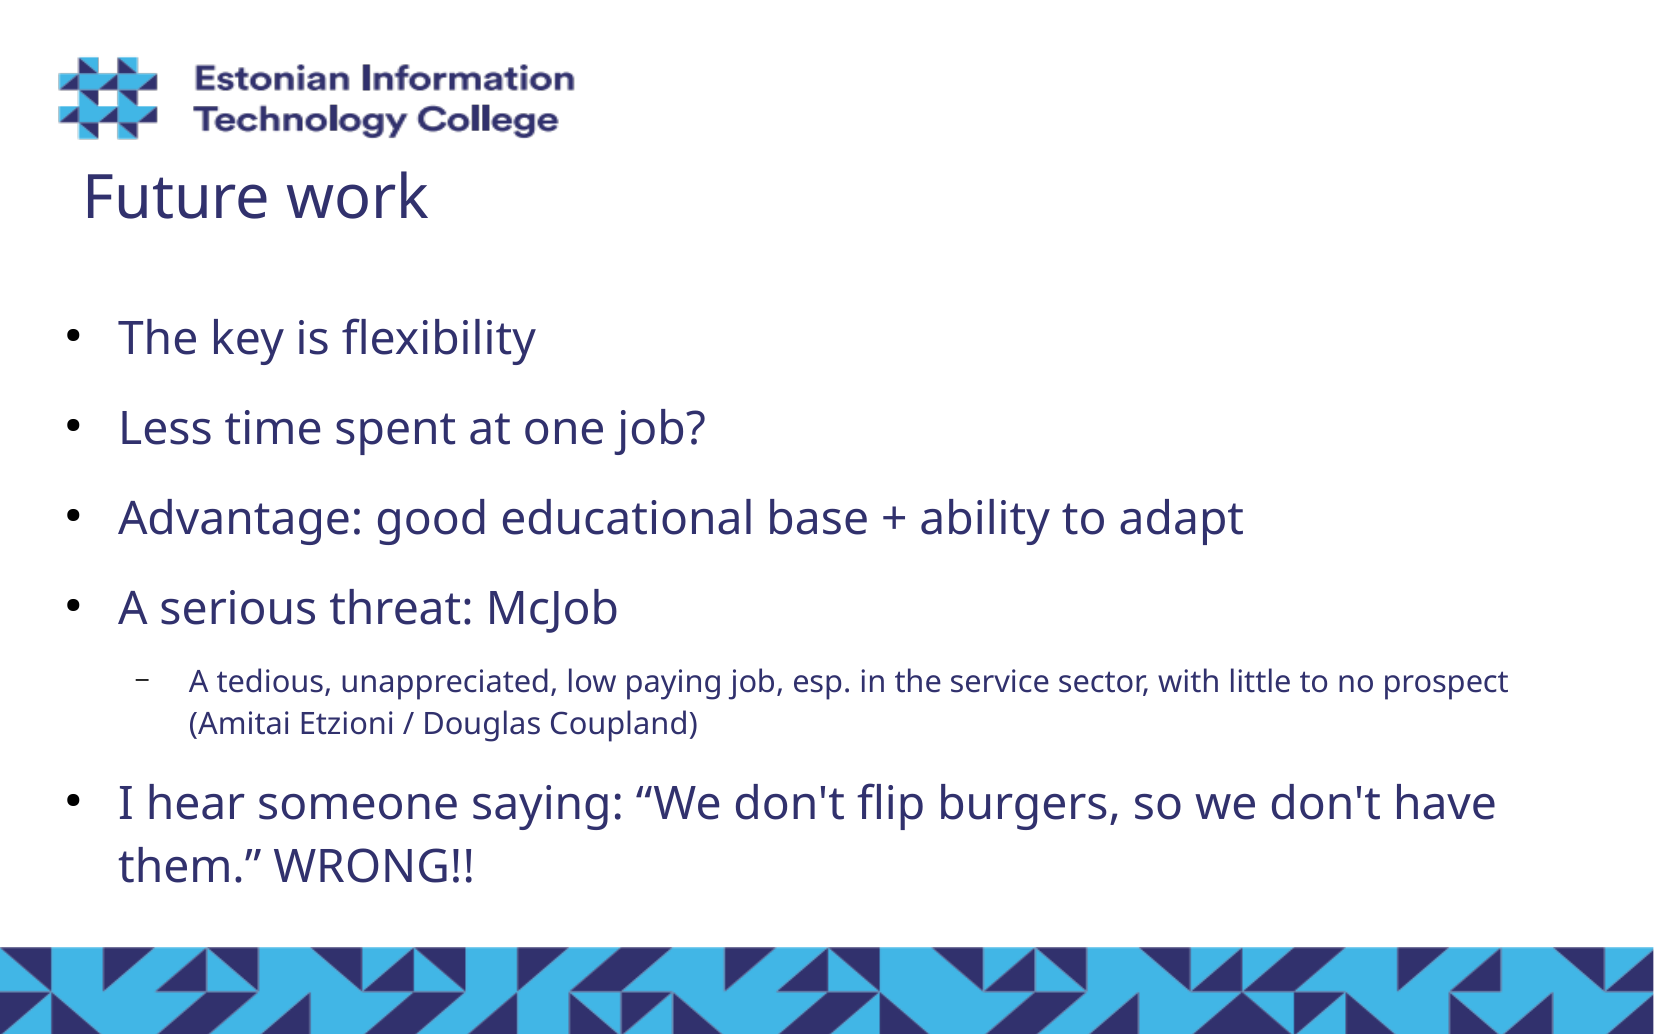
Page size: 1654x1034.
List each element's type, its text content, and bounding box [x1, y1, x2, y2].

title Future work [82, 108, 1571, 281]
list The key is flexibility Less time spent at one job? Advantage: good educational base + ability to adapt A serious threat: McJob A tedious, unappreciated, low paying job, esp. in the service sector, with little to no prospect (Amitai Etzioni / Douglas Coupland) I hear someone saying: “We don't flip burgers, so we don't have them.” WRONG!! [47, 305, 1583, 1034]
